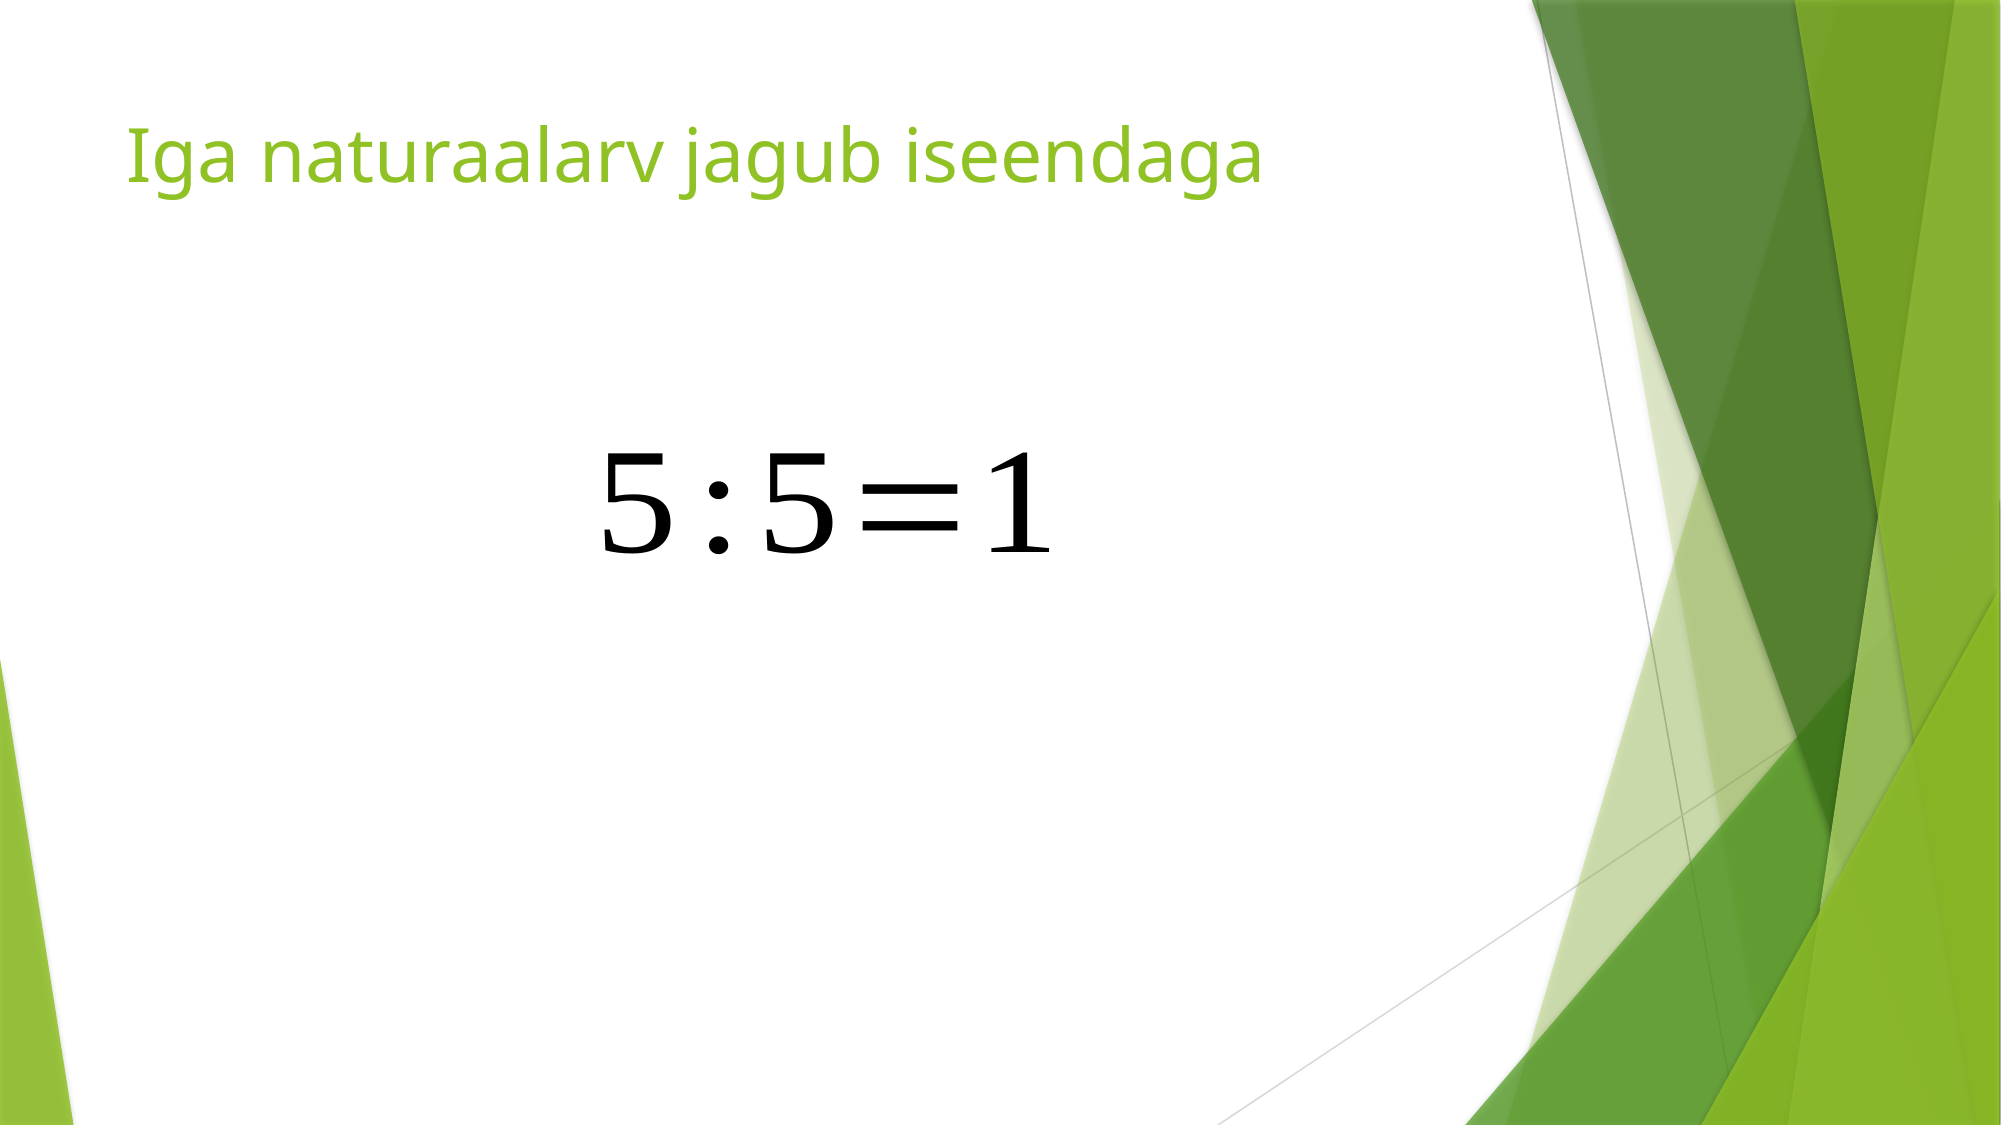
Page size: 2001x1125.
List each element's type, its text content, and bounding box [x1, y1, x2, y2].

chart [579, 418, 1077, 586]
title Iga naturaalarv jagub iseendaga [111, 99, 1522, 317]
